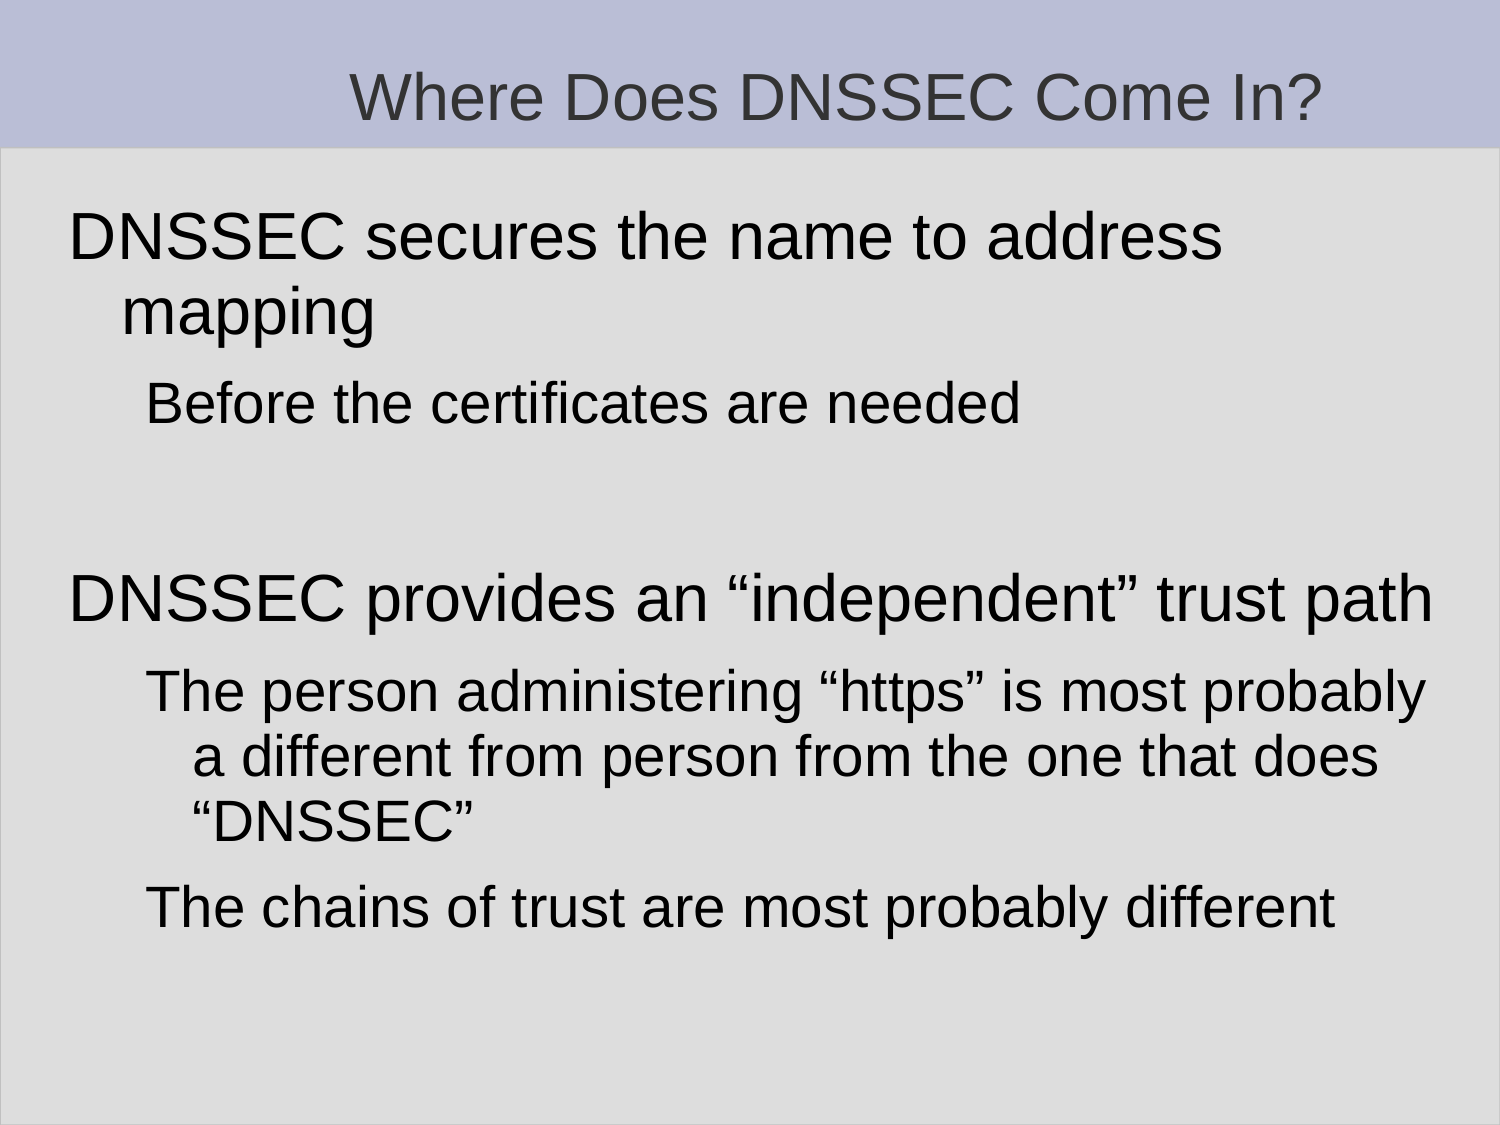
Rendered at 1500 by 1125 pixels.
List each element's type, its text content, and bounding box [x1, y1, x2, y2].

title Where Does DNSSEC Come In? [196, 52, 1477, 157]
list DNSSEC secures the name to address mapping Before the certificates are needed DNSSEC provides an “independent” trust path The person administering “https” is most probably a different from person from the one that does “DNSSEC” The chains of trust are most probably different [21, 191, 1480, 1074]
